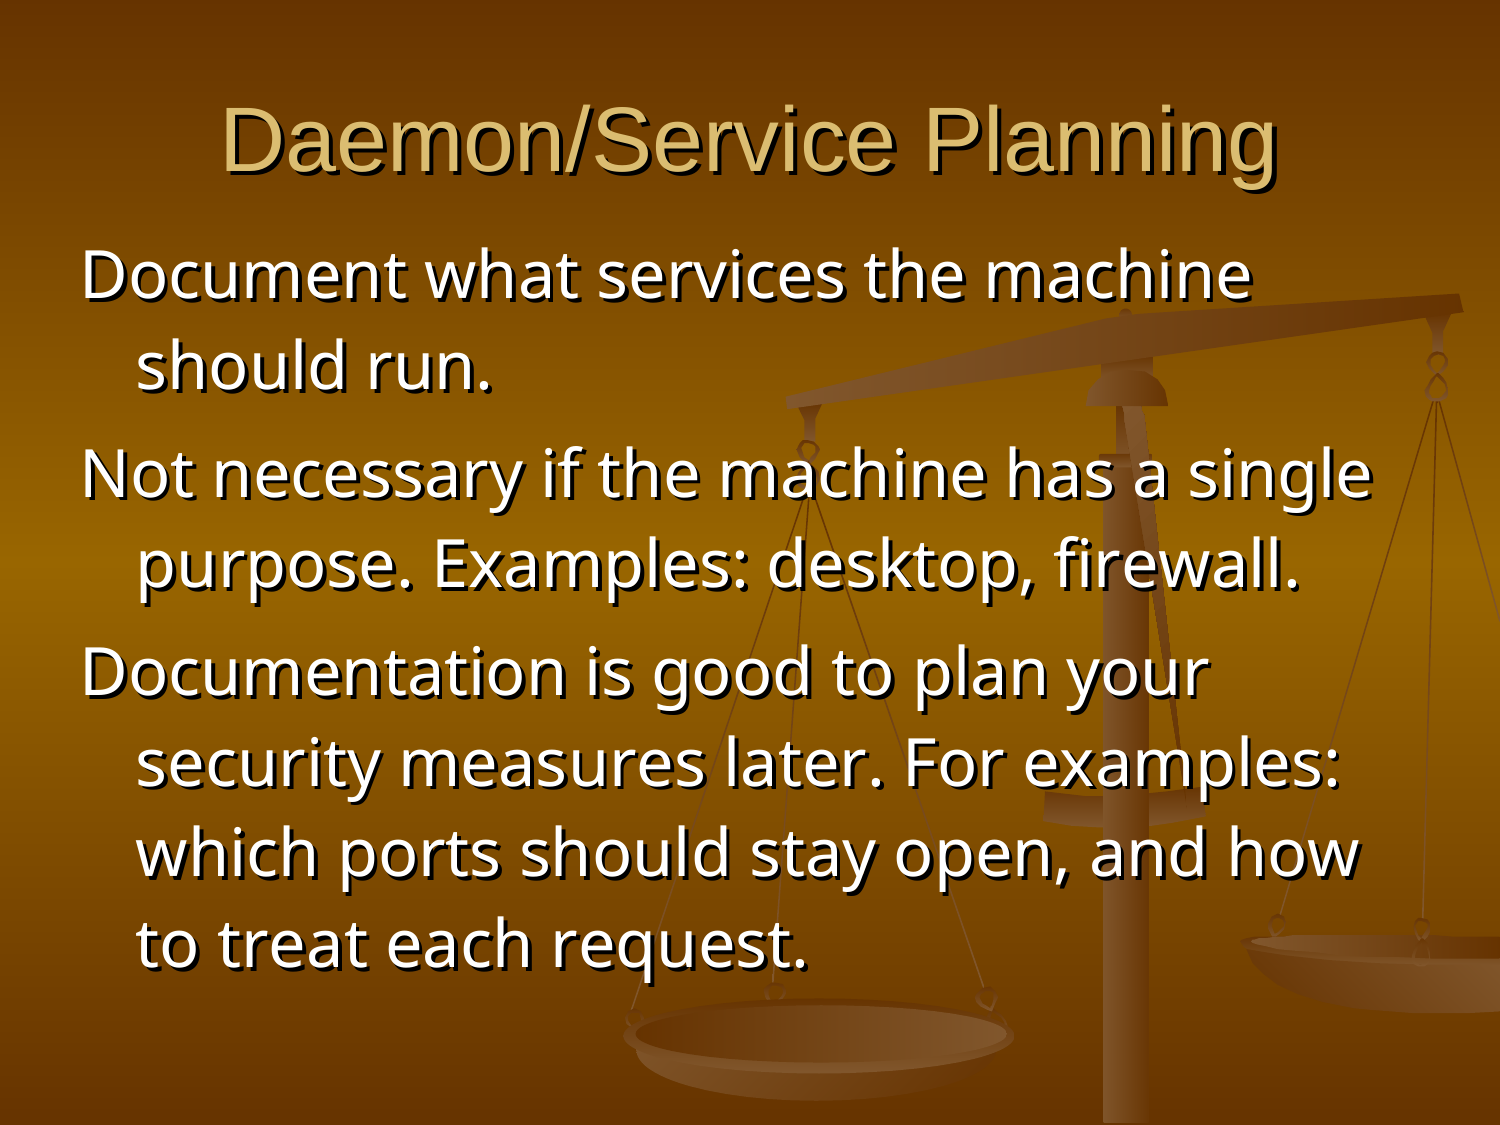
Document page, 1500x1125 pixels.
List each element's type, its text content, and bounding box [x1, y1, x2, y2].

title Daemon/Service Planning [75, 45, 1426, 234]
list Document what services the machine should run. Not necessary if the machine has a single purpose. Examples: desktop, firewall. Documentation is good to plan your security measures later. For examples: which ports should stay open, and how to treat each request. [64, 219, 1415, 1083]
